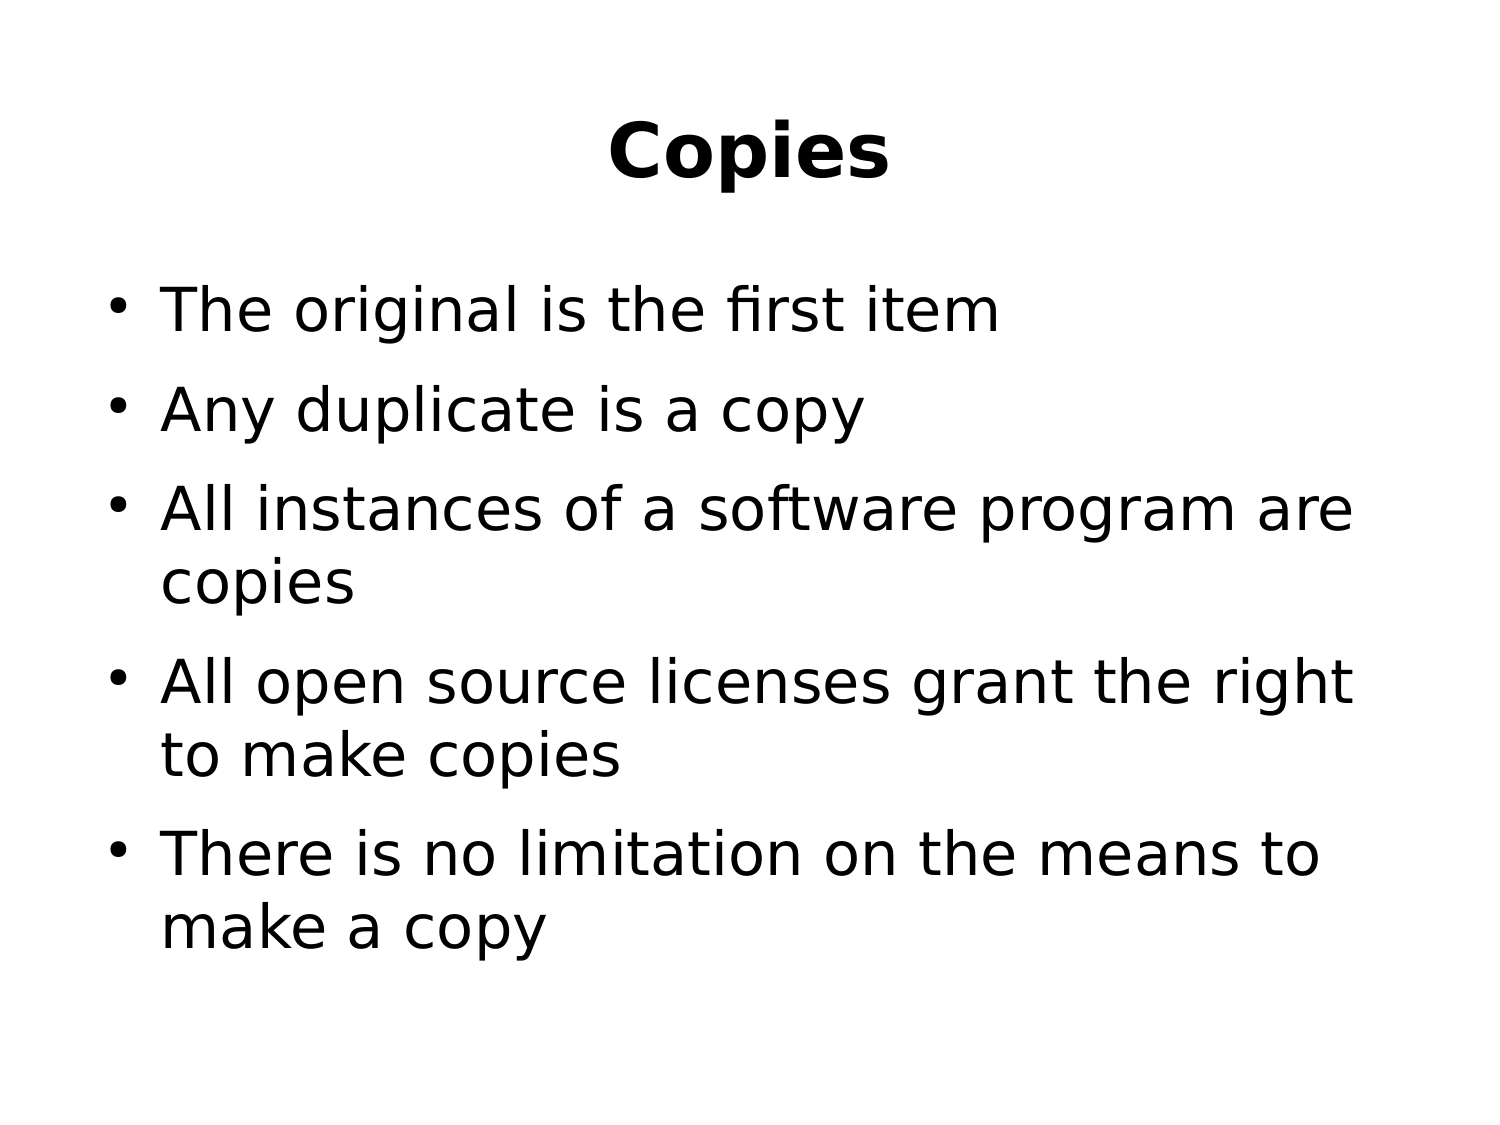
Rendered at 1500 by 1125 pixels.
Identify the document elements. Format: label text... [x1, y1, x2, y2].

title Copies [75, 68, 1425, 201]
list The original is the first item Any duplicate is a copy All instances of a software program are copies All open source licenses grant the right to make copies There is no limitation on the means to make a copy [75, 263, 1425, 1063]
